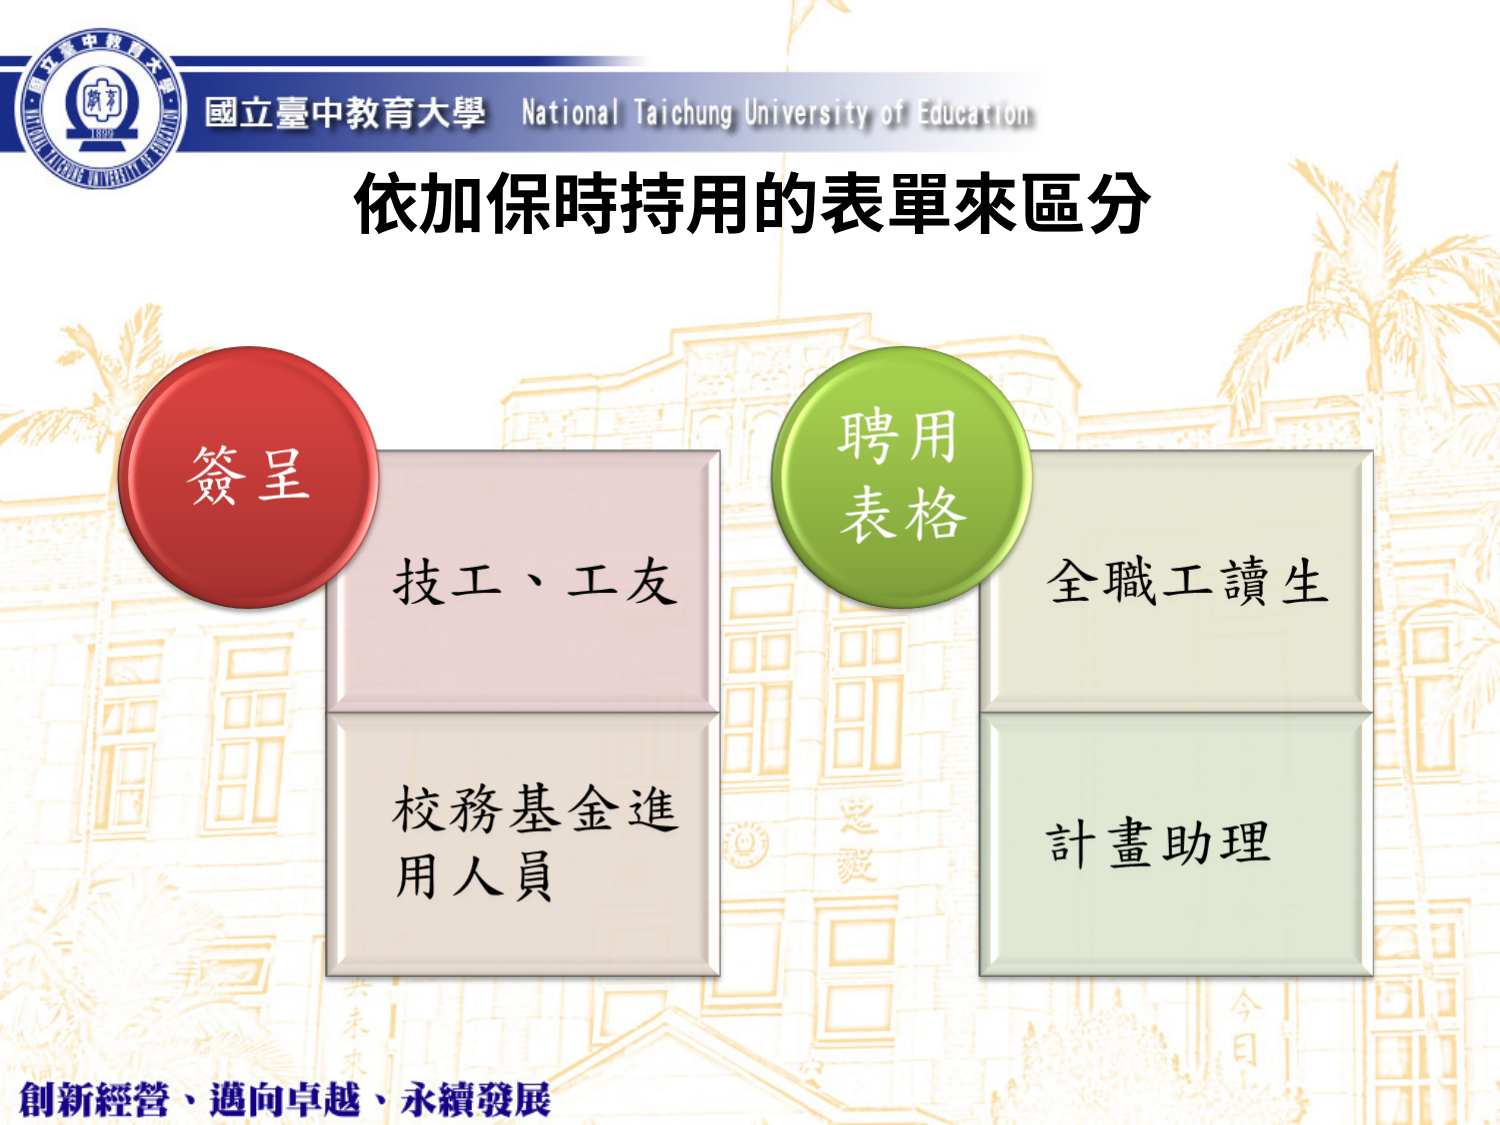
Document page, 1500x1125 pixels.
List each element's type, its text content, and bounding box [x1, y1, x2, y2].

title 依加保時持用的表單來區分 [5, 148, 1500, 255]
picture [0, 0, 1500, 1125]
